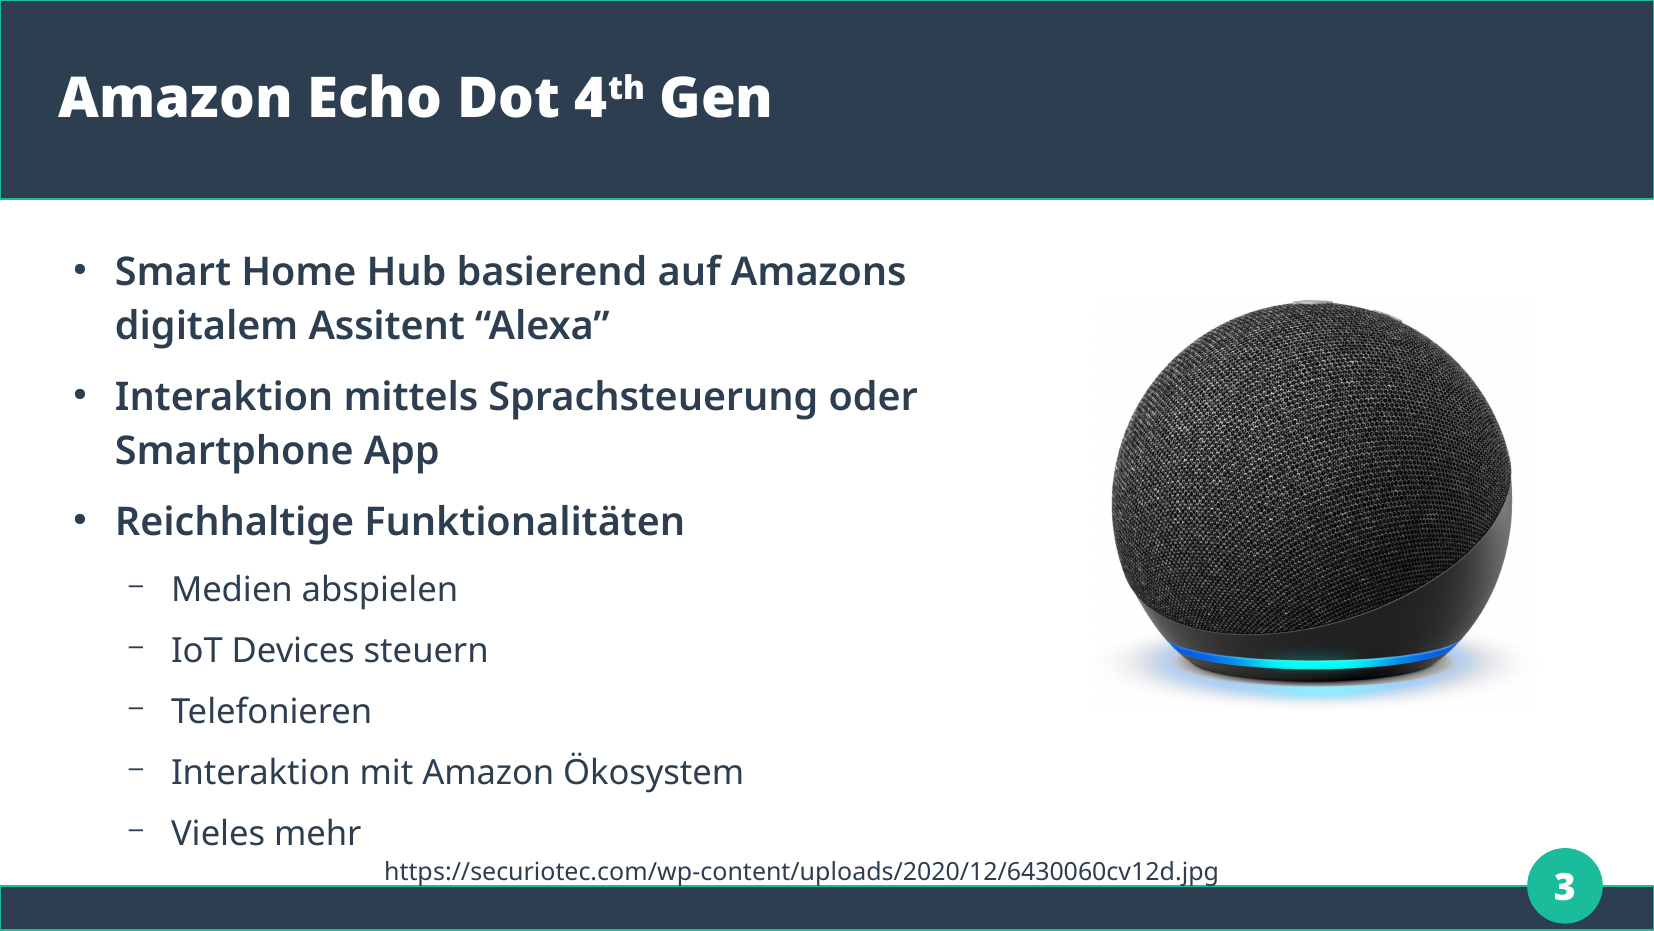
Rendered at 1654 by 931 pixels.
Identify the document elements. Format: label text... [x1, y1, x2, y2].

text_box https://securiotec.com/wp-content/uploads/2020/12/6430060cv12d.jpg [205, 844, 1399, 897]
list Smart Home Hub basierend auf Amazons digitalem Assitent “Alexa” Interaktion mittels Sprachsteuerung oder Smartphone App Reichhaltige Funktionalitäten Medien abspielen IoT Devices steuern Telefonieren Interaktion mit Amazon Ökosystem Vieles mehr [59, 243, 1093, 864]
picture [1092, 299, 1538, 711]
title Amazon Echo Dot 4th Gen [59, 37, 1595, 156]
